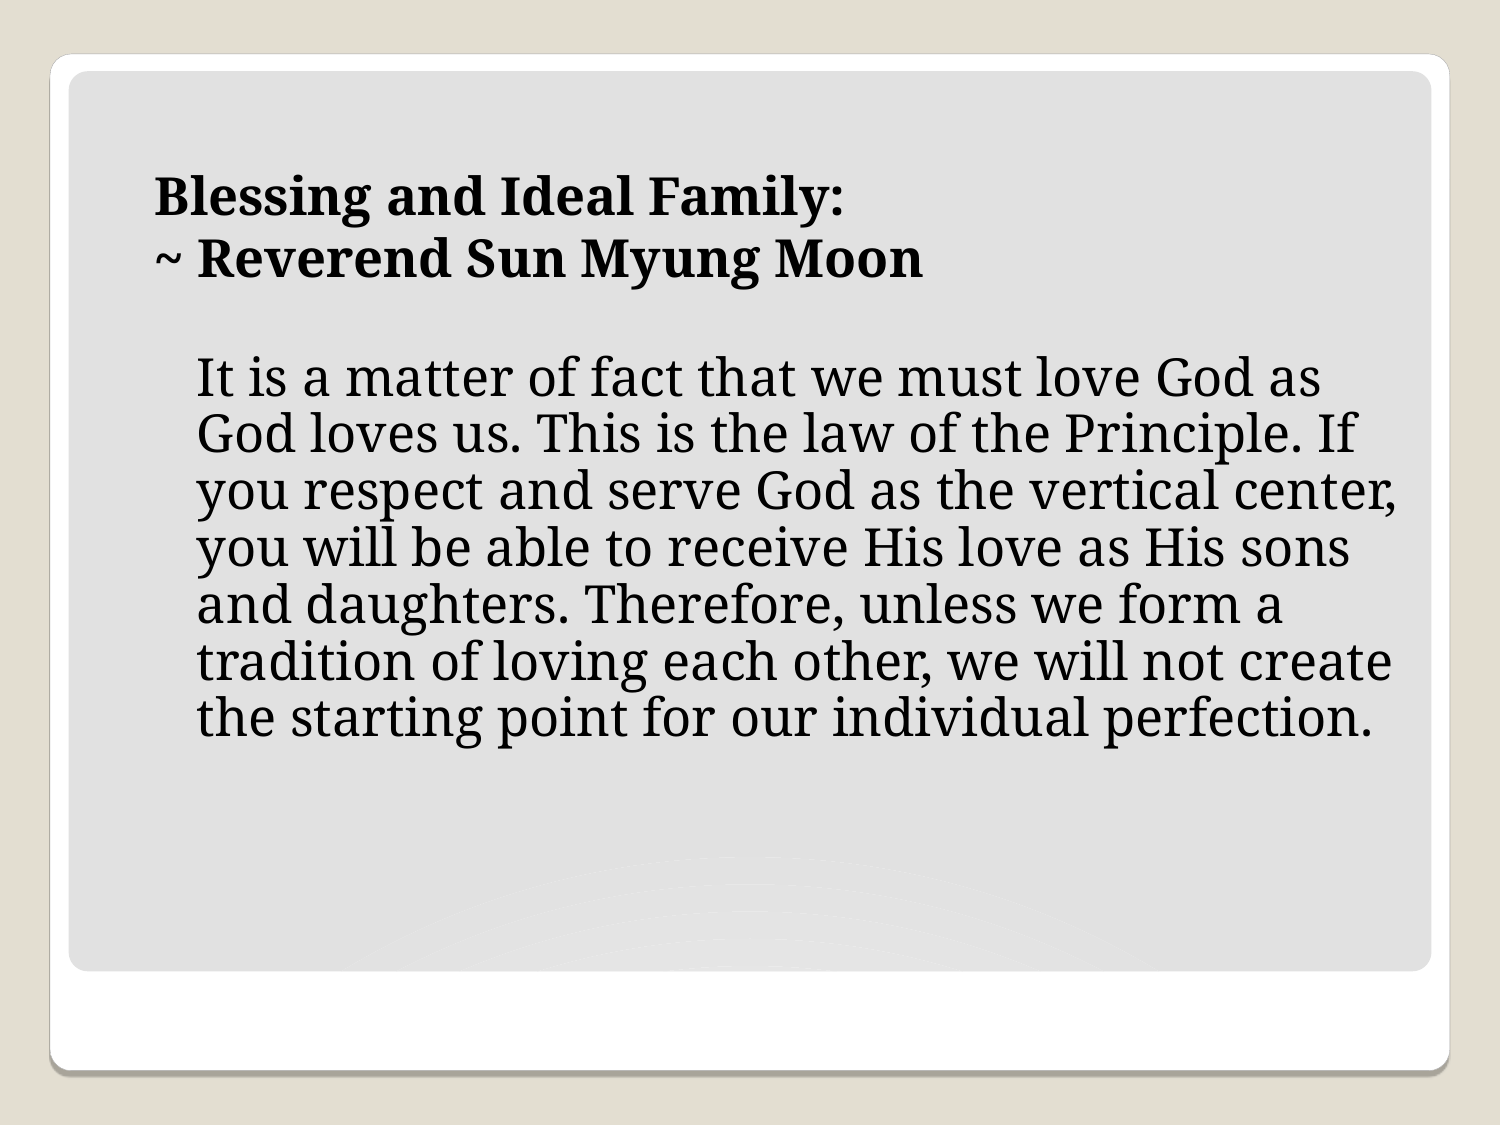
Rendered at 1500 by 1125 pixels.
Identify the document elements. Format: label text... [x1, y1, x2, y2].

list Blessing and Ideal Family: ~ Reverend Sun Myung Moon It is a matter of fact that we must love God as God loves us. This is the law of the Principle. If you respect and serve God as the vertical center, you will be able to receive His love as His sons and daughters. Therefore, unless we form a tradition of loving each other, we will not create the starting point for our individual perfection. [82, 86, 1426, 774]
